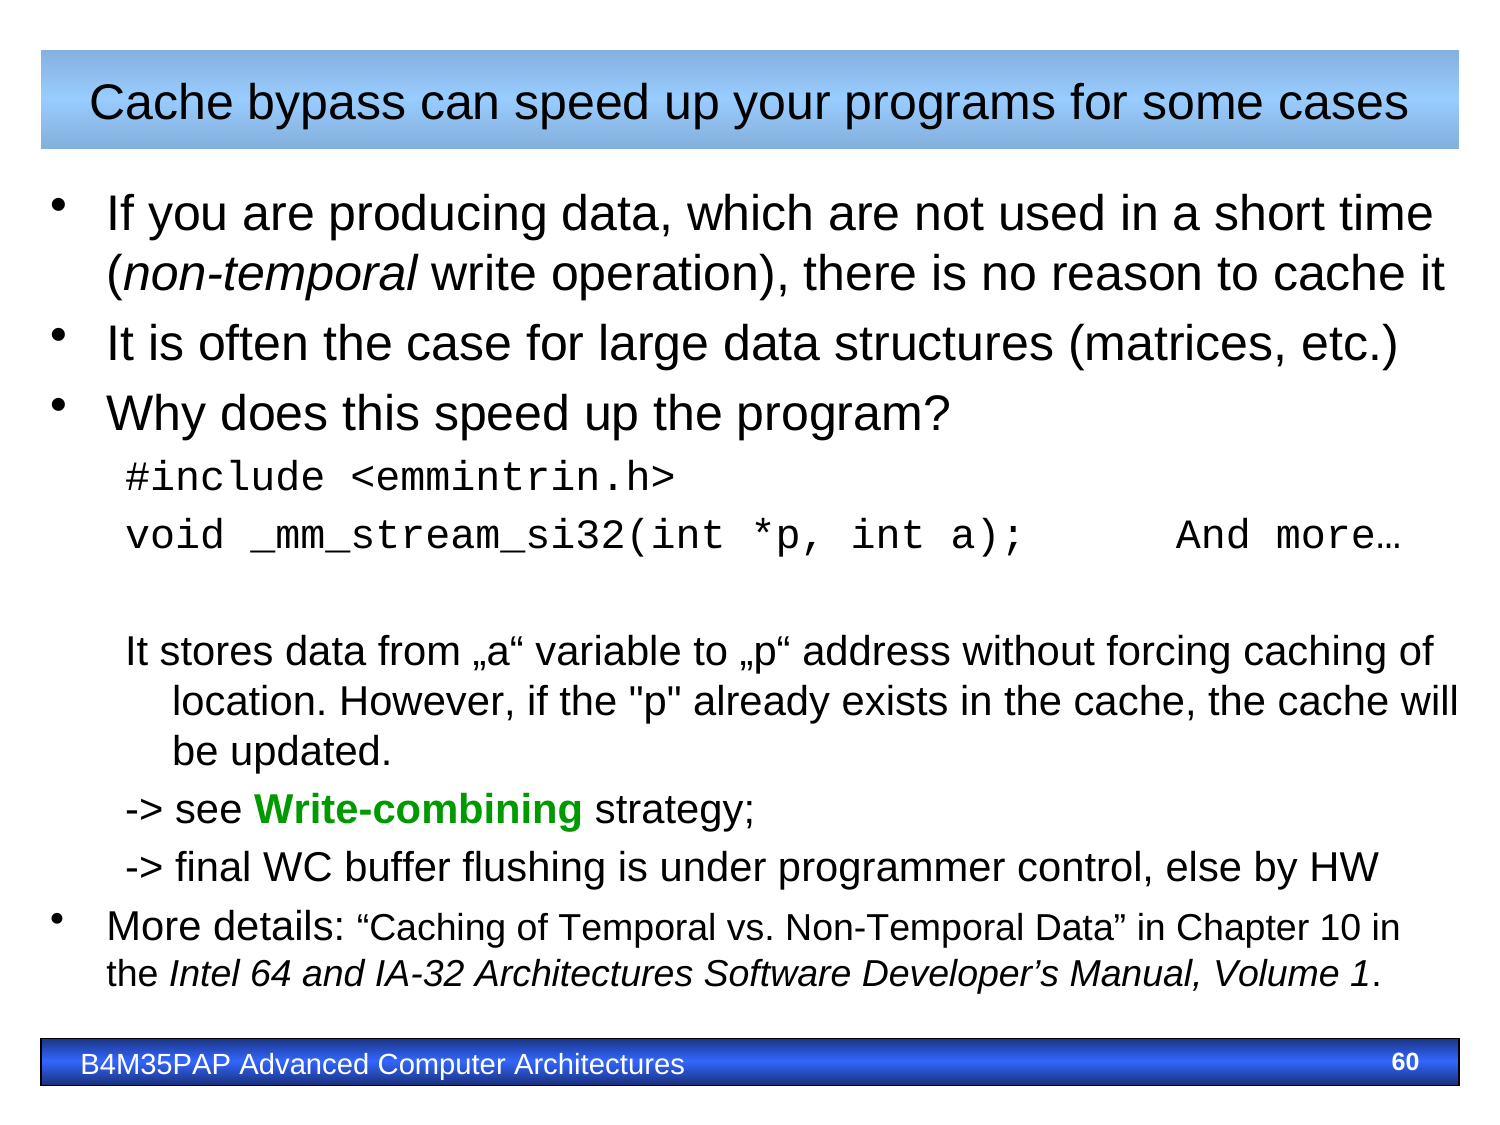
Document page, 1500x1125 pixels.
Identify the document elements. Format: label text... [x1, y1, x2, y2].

title Cache bypass can speed up your programs for some cases [41, 50, 1459, 149]
list If you are producing data, which are not used in a short time (non-temporal write operation), there is no reason to cache it It is often the case for large data structures (matrices, etc.) Why does this speed up the program? #include <emmintrin.h> void _mm_stream_si32(int *p, int a); And more… It stores data from „a“ variable to „p“ address without forcing caching of location. However, if the "p" already exists in the cache, the cache will be updated. -> see Write-combining strategy; -> final WC buffer flushing is under programmer control, else by HW More details: “Caching of Temporal vs. Non-Temporal Data” in Chapter 10 in the Intel 64 and IA-32 Architectures Software Developer’s Manual, Volume 1. [35, 172, 1500, 1000]
